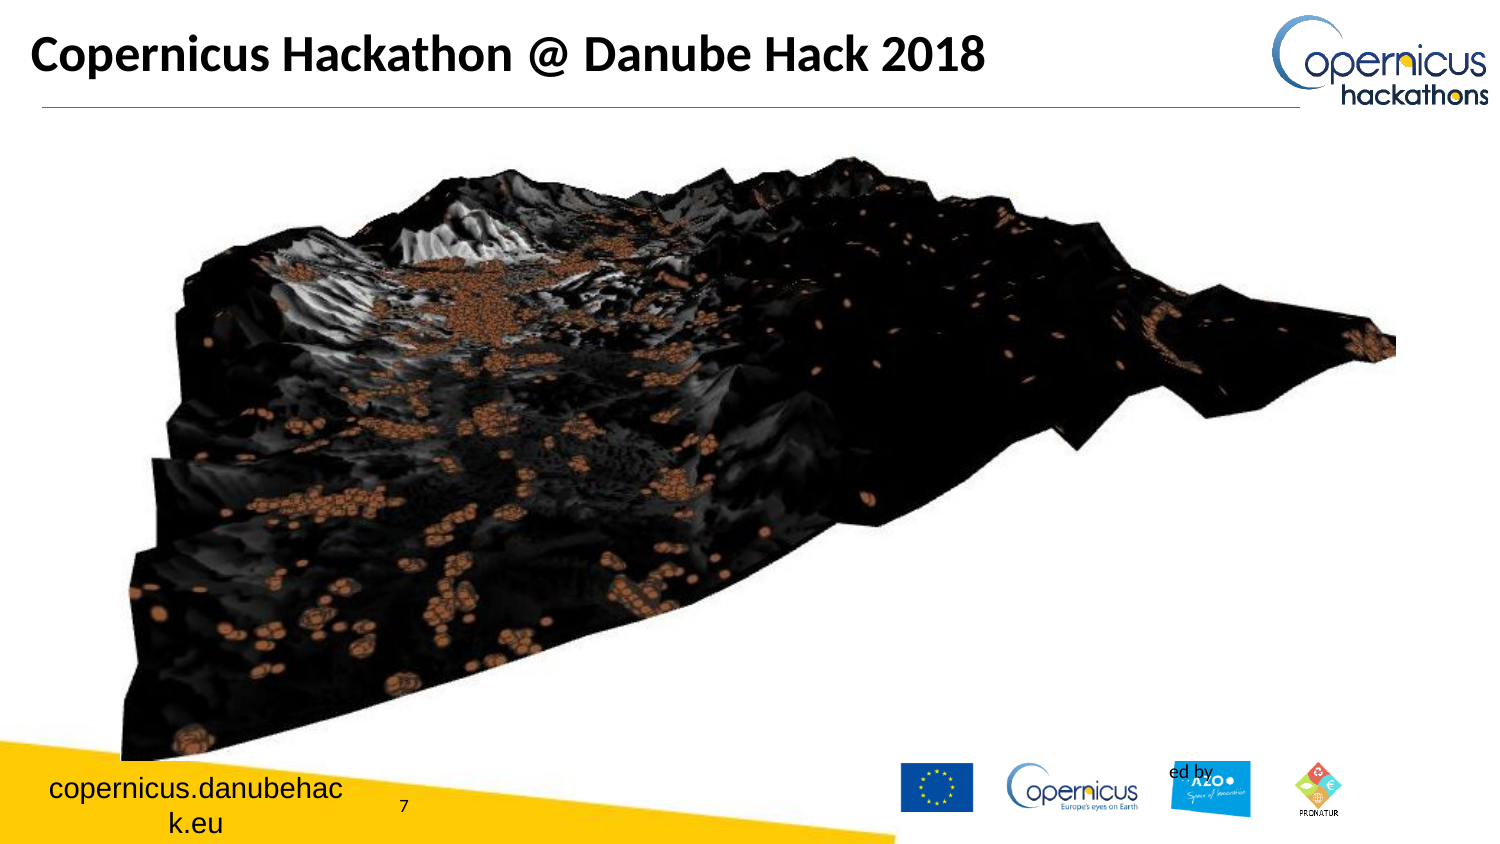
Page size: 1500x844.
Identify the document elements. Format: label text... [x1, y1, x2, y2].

slide_number <number> [384, 782, 722, 827]
picture [1272, 15, 1489, 105]
picture [0, 145, 1396, 844]
footer copernicus.danubehack.eu [28, 782, 365, 827]
title Copernicus Hackathon @ Danube Hack 2018 [15, 23, 1288, 86]
